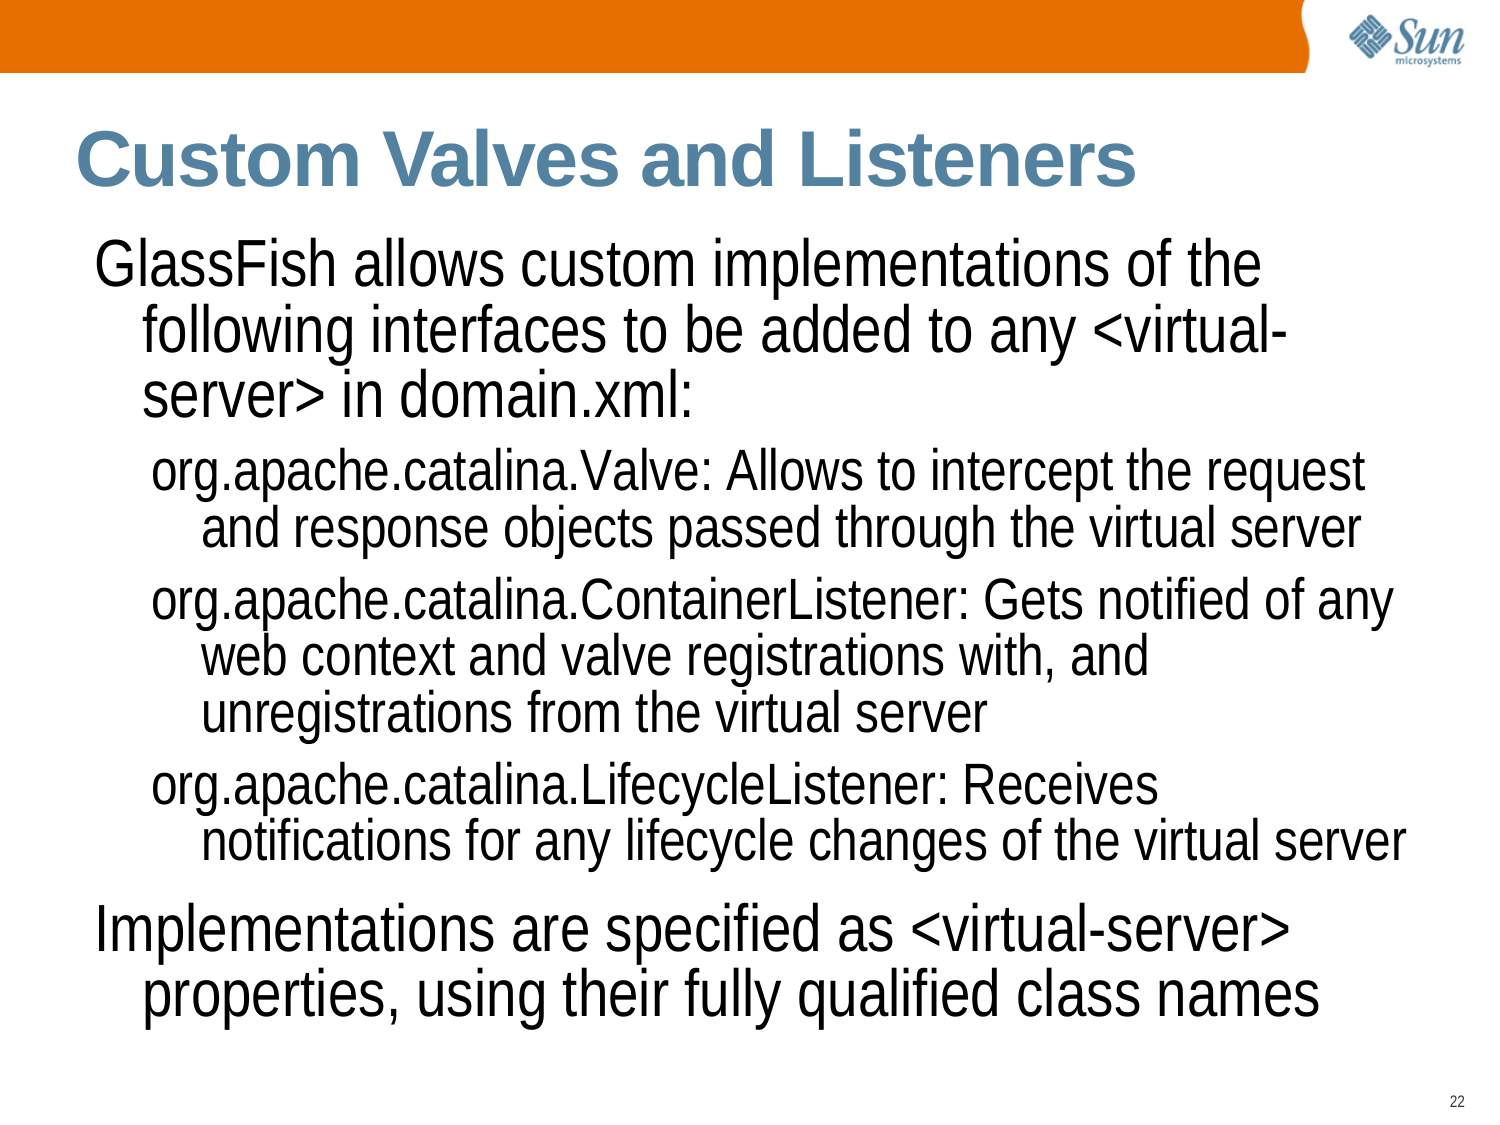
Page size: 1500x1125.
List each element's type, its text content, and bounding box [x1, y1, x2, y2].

title Custom Valves and Listeners [75, 123, 1437, 227]
picture [0, 0, 1500, 73]
list GlassFish allows custom implementations of the following interfaces to be added to any <virtual-server> in domain.xml: org.apache.catalina.Valve: Allows to intercept the request and response objects passed through the virtual server org.apache.catalina.ContainerListener: Gets notified of any web context and valve registrations with, and unregistrations from the virtual server org.apache.catalina.LifecycleListener: Receives notifications for any lifecycle changes of the virtual server Implementations are specified as <virtual-server> properties, using their fully qualified class names [75, 234, 1412, 1088]
